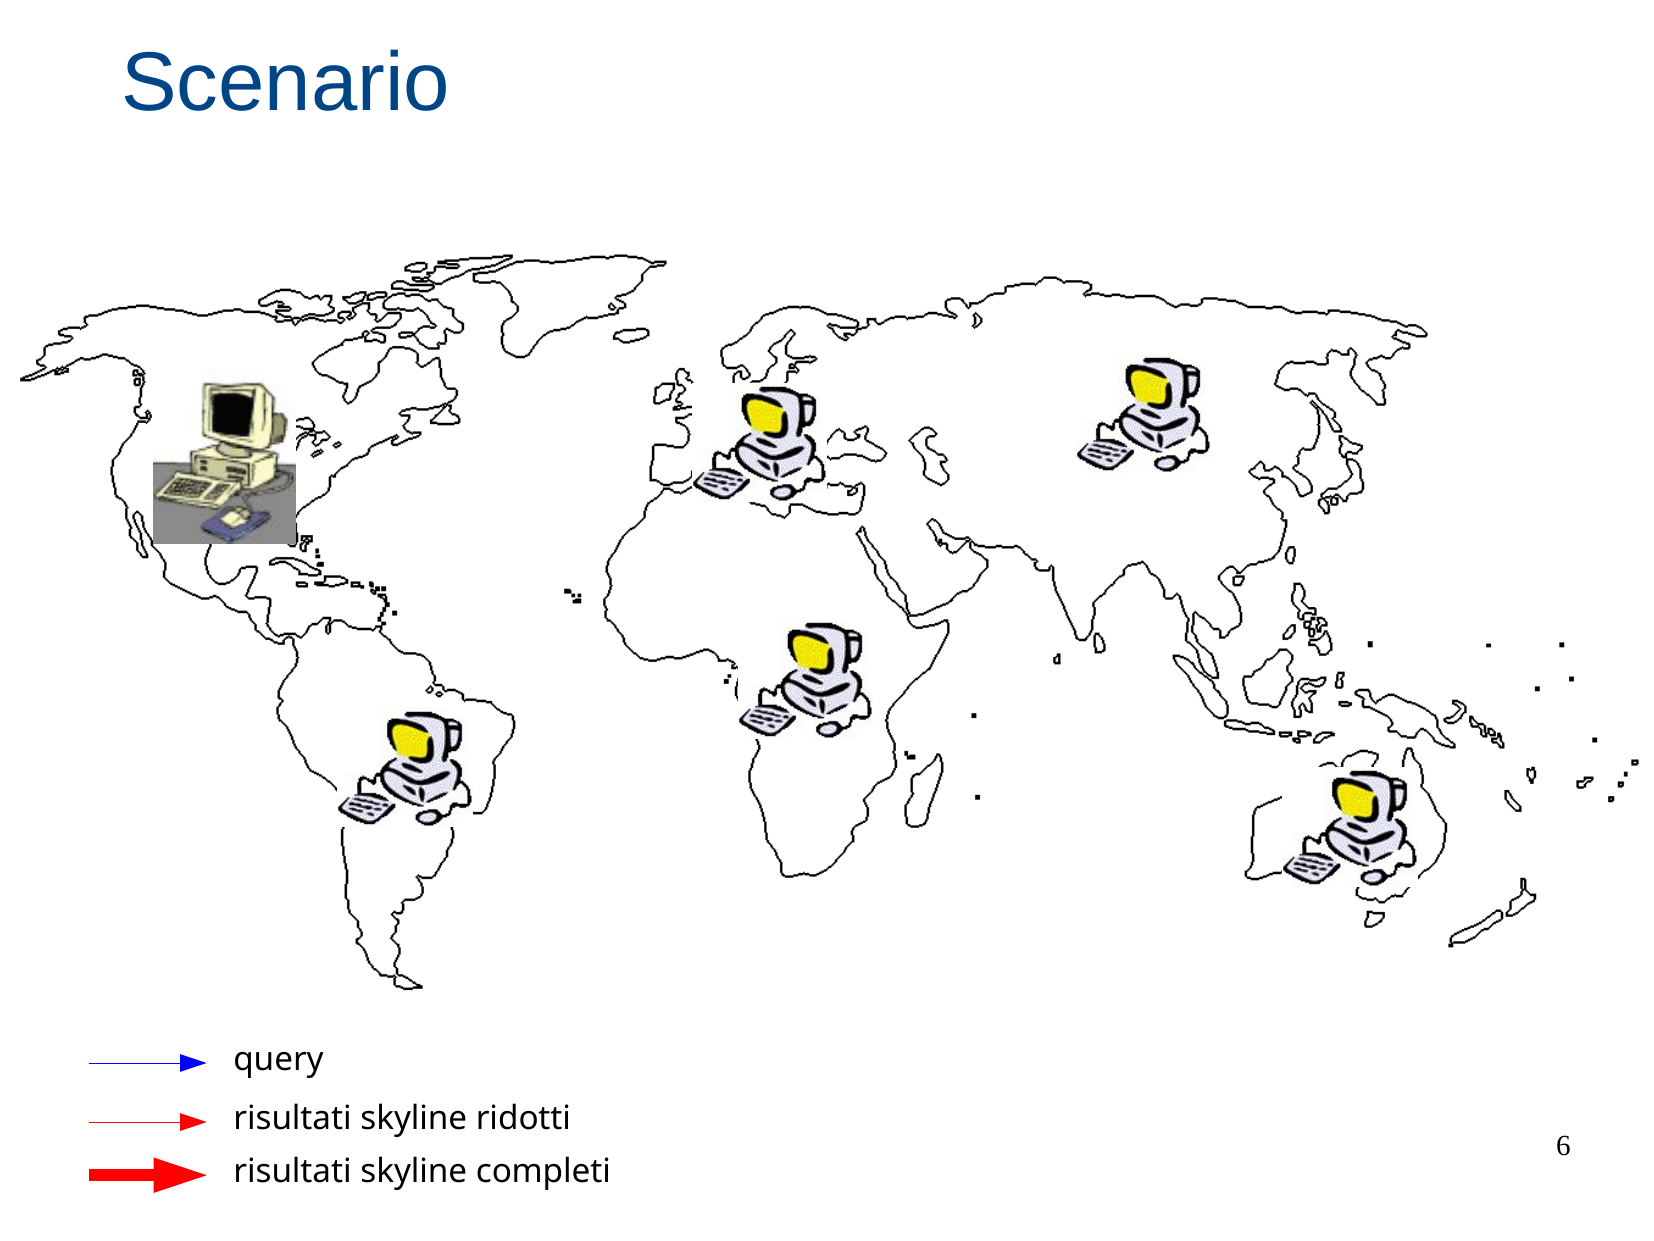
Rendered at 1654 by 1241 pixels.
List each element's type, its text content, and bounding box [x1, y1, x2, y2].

text_box risultati skyline completi [218, 1139, 631, 1227]
picture [2, 240, 1654, 1006]
text_box query [218, 1027, 335, 1086]
text_box risultati skyline ridotti [218, 1086, 603, 1139]
title Scenario [121, 7, 1534, 157]
